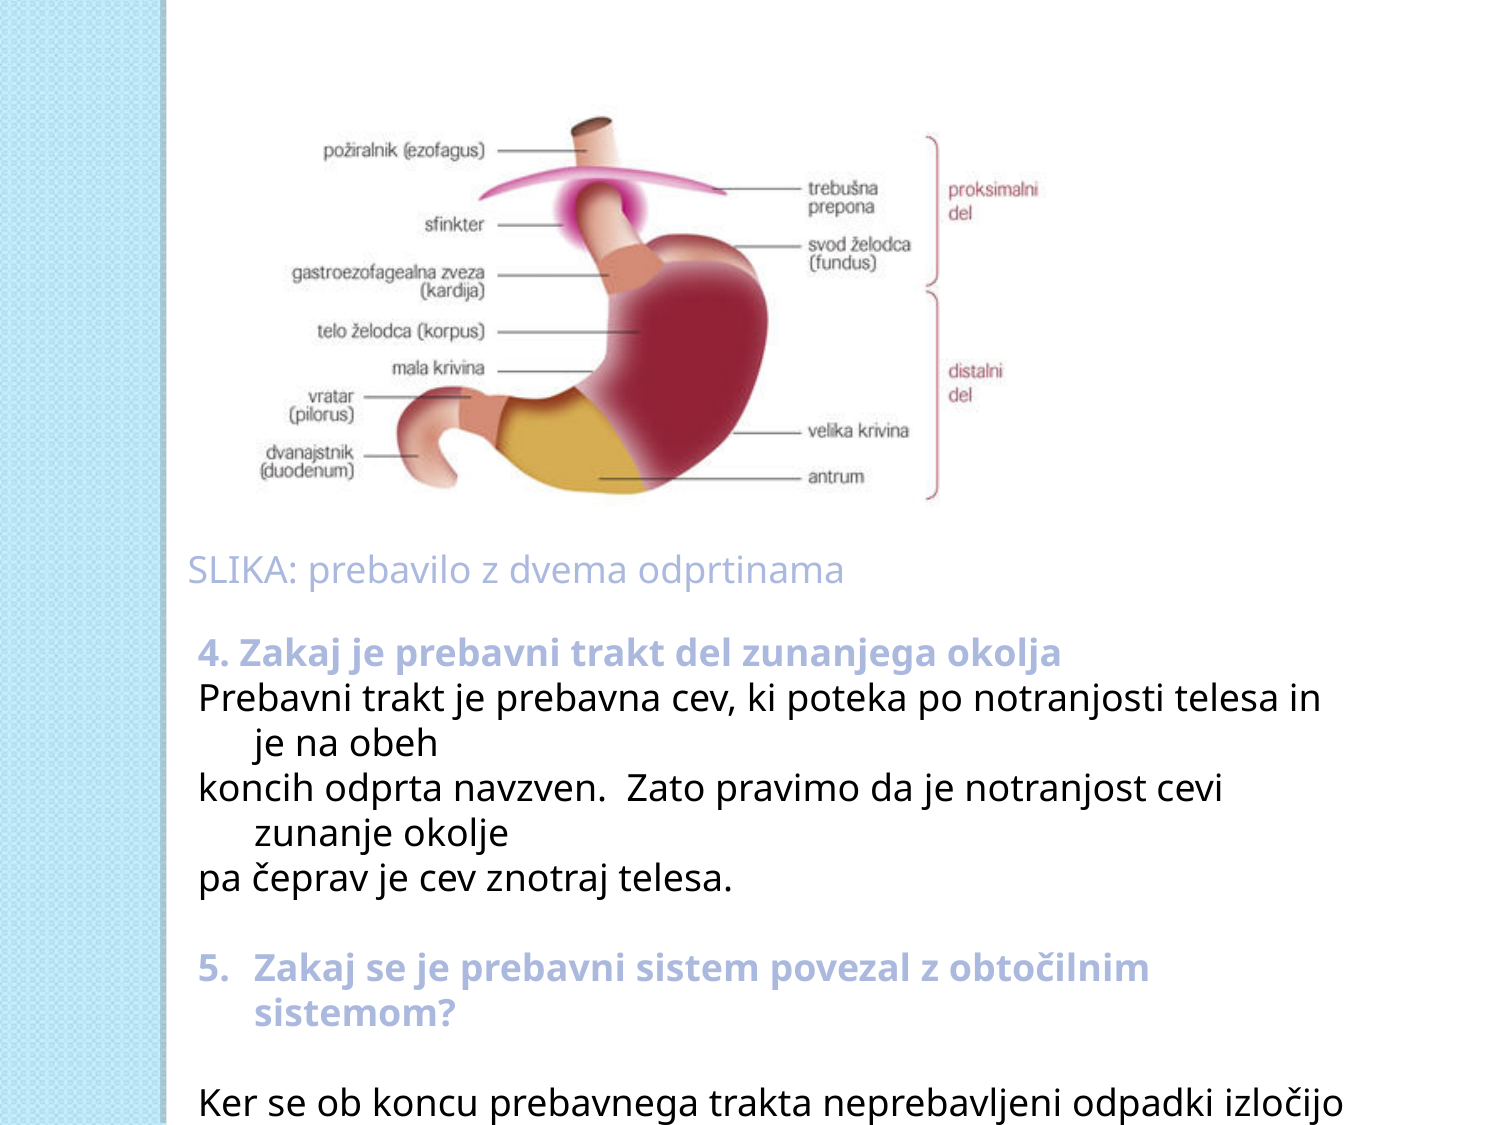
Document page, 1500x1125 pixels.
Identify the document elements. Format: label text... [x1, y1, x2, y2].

text_box 4. Zakaj je prebavni trakt del zunanjega okolja Prebavni trakt je prebavna cev, ki poteka po notranjosti telesa in je na obeh koncih odprta navzven. Zato pravimo da je notranjost cevi zunanje okolje pa čeprav je cev znotraj telesa. Zakaj se je prebavni sistem povezal z obtočilnim sistemom? Ker se ob koncu prebavnega trakta neprebavljeni odpadki izločijo v zunanje okolje skozi obtočila. [183, 621, 1365, 1125]
text_box SLIKA: prebavilo z dvema odprtinama [172, 538, 861, 599]
picture [230, 78, 1067, 535]
picture [0, 0, 166, 1125]
